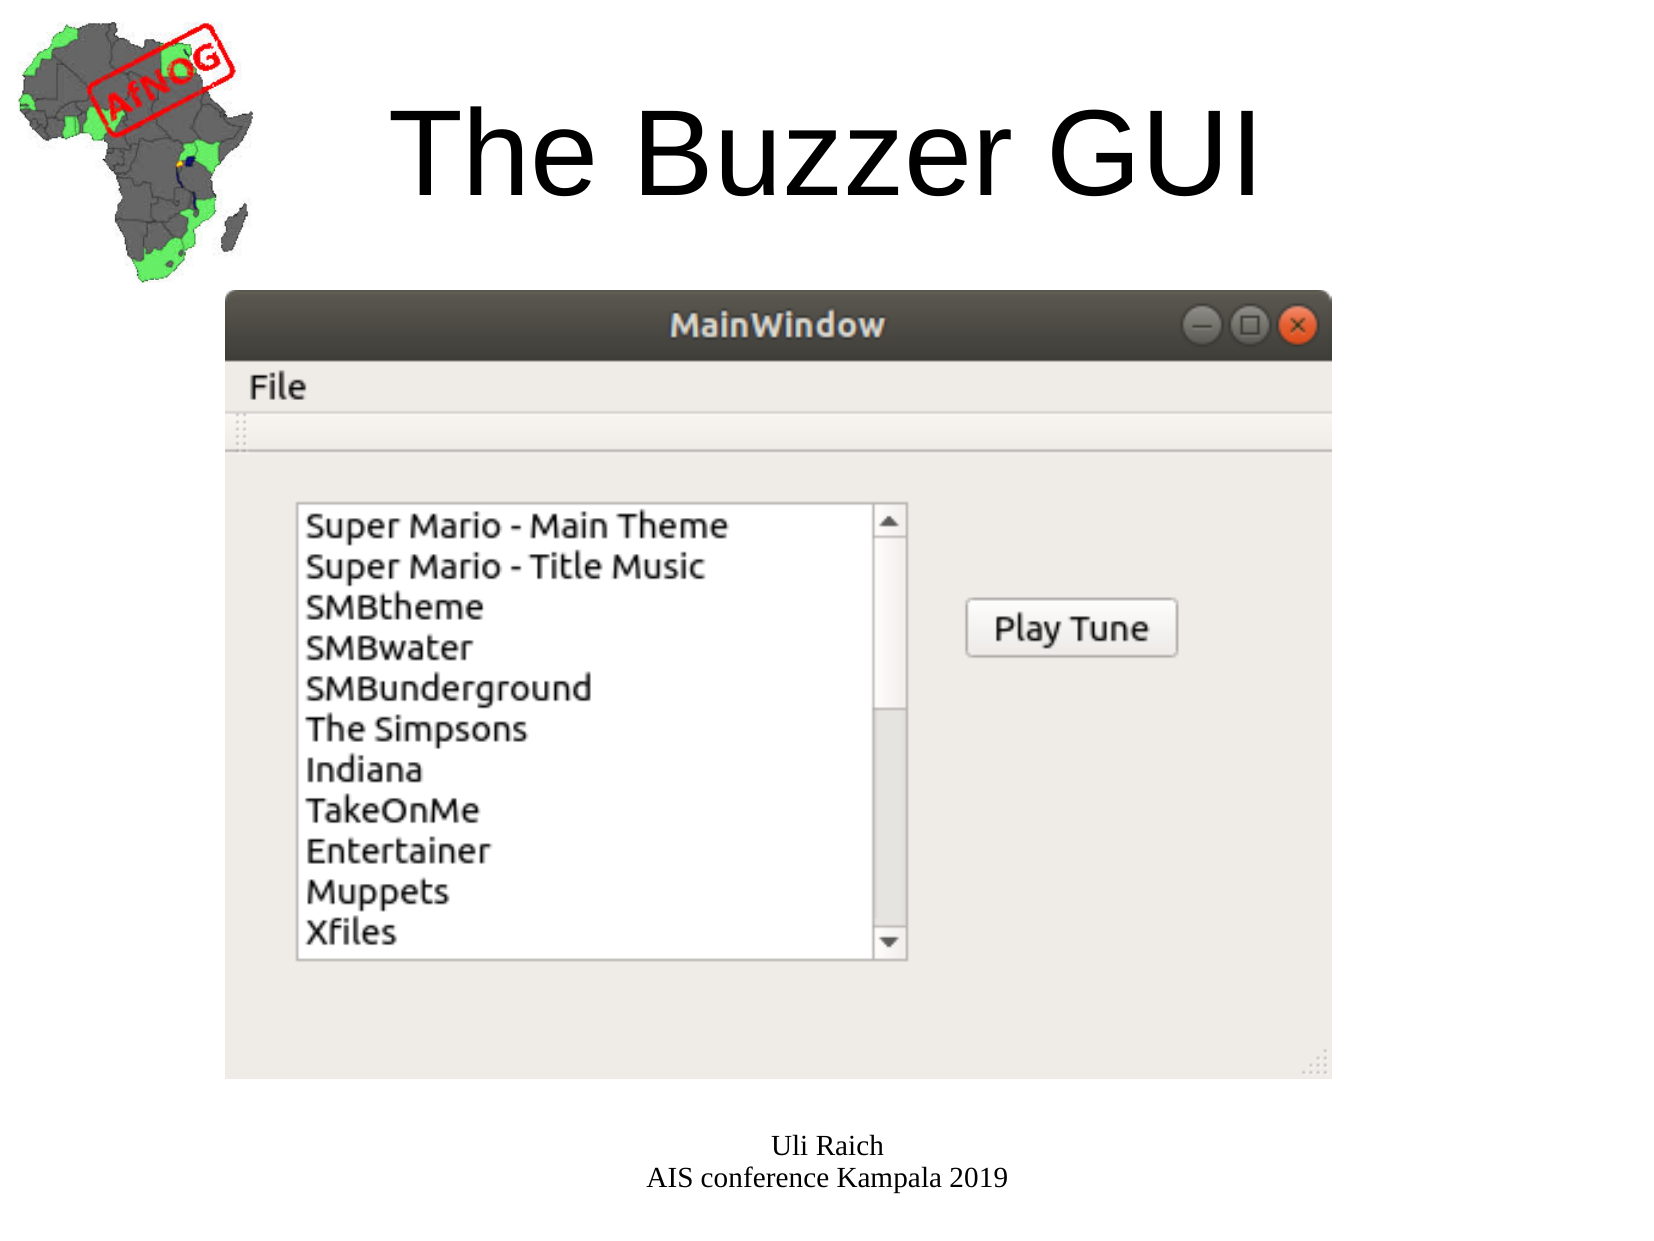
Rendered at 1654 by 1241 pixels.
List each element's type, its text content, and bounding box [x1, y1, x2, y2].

title The Buzzer GUI [82, 49, 1571, 257]
picture [9, 0, 1332, 1079]
